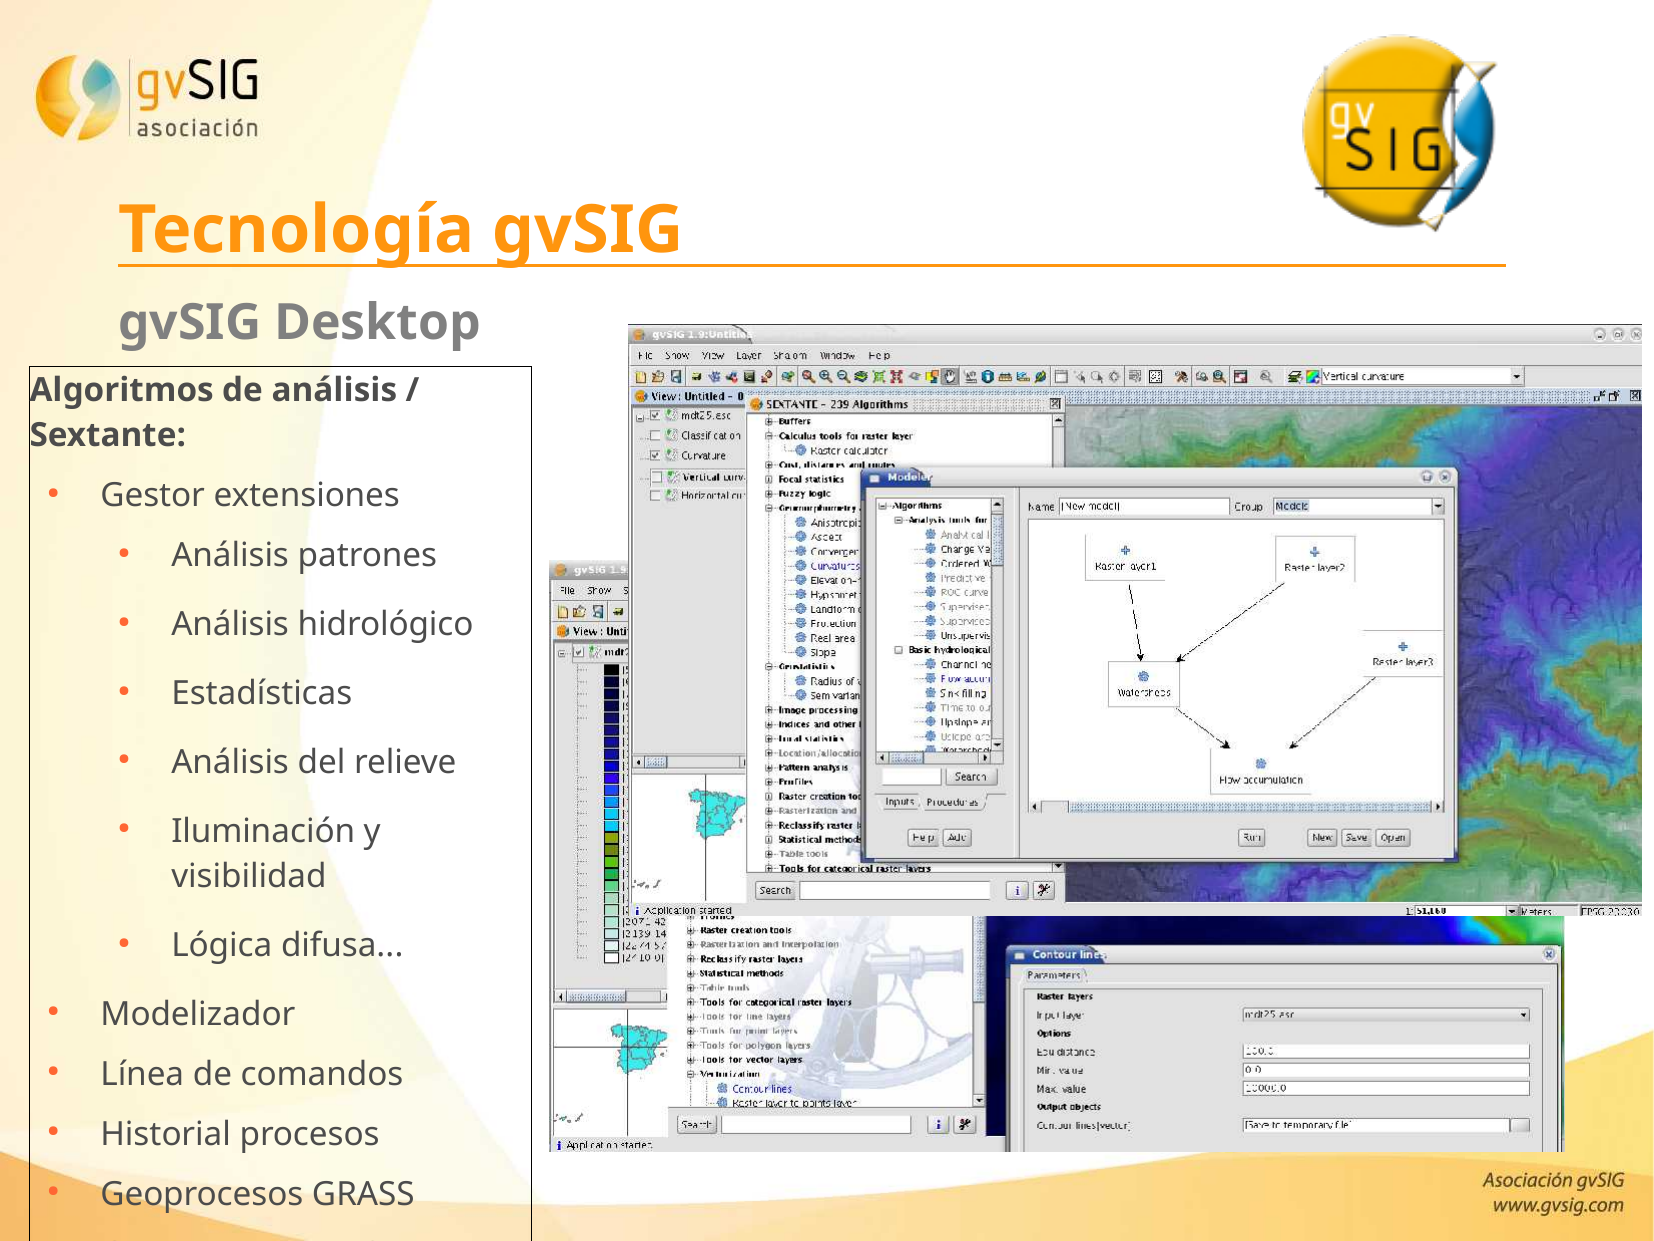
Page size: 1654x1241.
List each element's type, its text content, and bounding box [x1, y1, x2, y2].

picture [0, 0, 1654, 1241]
picture [30, 1174, 531, 1241]
title Tecnología gvSIG [118, 177, 1607, 276]
list Algoritmos de análisis / Sextante: Gestor extensiones Análisis patrones Análisis hidrológico Estadísticas Análisis del relieve Iluminación y visibilidad Lógica difusa... Modelizador Línea de comandos Historial procesos Geoprocesos GRASS Geoprocesos WPS [29, 366, 532, 1174]
title gvSIG Desktop [118, 276, 857, 365]
